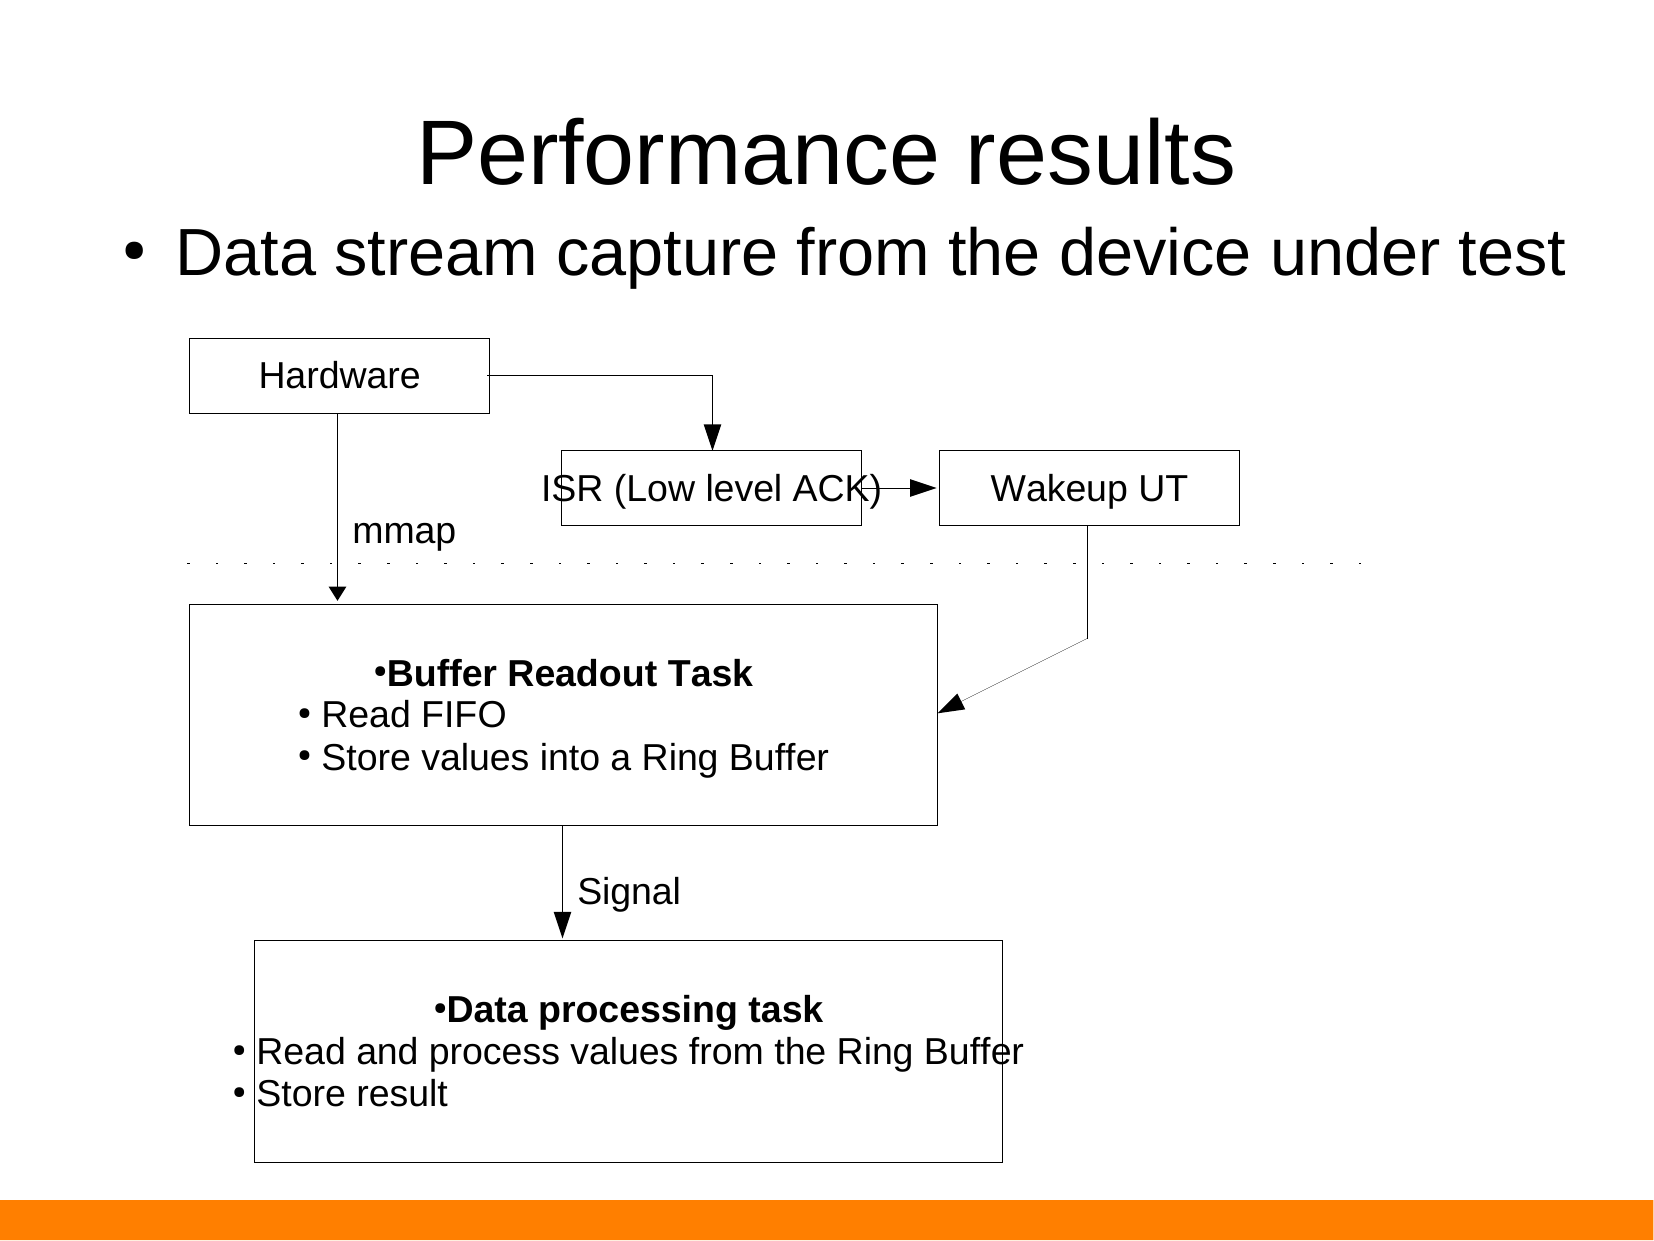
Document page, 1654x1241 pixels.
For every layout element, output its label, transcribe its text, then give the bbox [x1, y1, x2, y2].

text_box Wakeup UT [939, 450, 1240, 526]
text_box Hardware [189, 338, 490, 414]
text_box [0, 1200, 1654, 1241]
title Performance results [82, 49, 1571, 257]
list Data stream capture from the device under test [86, 215, 1576, 338]
text_box ISR (Low level ACK) [561, 450, 862, 526]
text_box Data processing task Read and process values from the Ring Buffer Store result [254, 940, 1003, 1163]
text_box Signal [562, 863, 678, 925]
text_box mmap [337, 501, 453, 564]
text_box Buffer Readout Task Read FIFO Store values into a Ring Buffer [189, 604, 938, 826]
